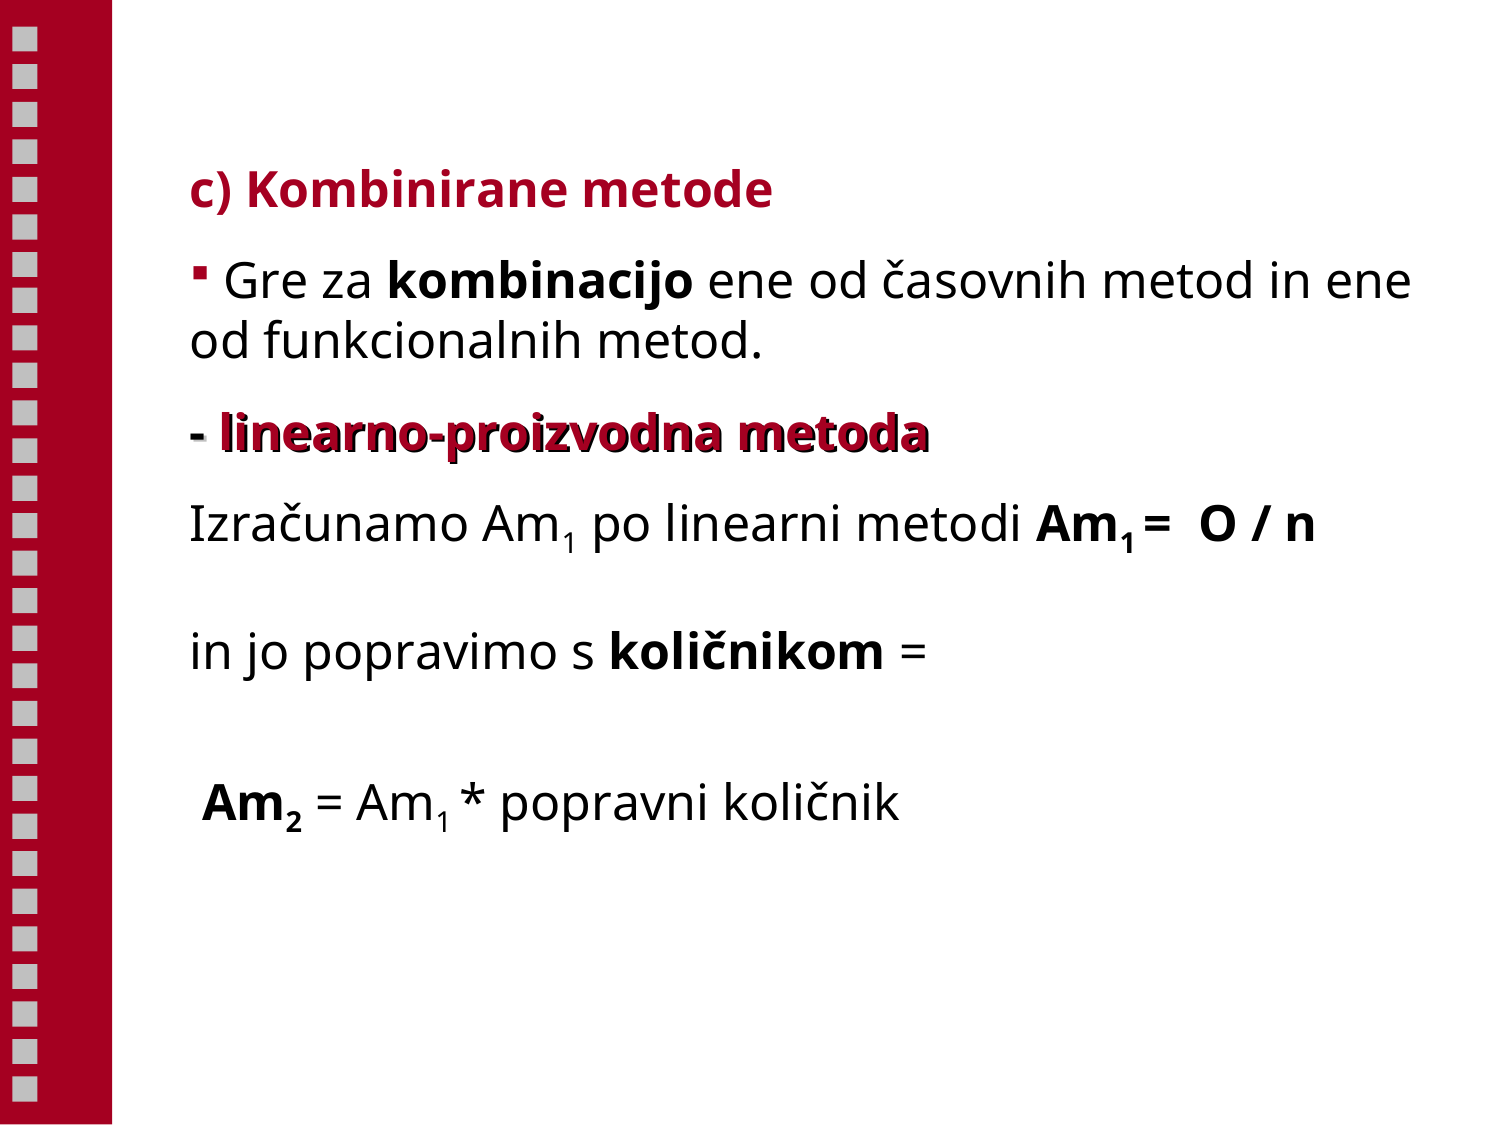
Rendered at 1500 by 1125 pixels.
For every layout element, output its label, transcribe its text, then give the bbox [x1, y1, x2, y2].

text_box Am2 = Am1 * popravni količnik [187, 762, 1201, 847]
text_box c) Kombinirane metode Gre za kombinacijo ene od časovnih metod in ene od funkcionalnih metod. - linearno-proizvodna metoda Izračunamo Am1 po linearni metodi Am1 = O / n in jo popravimo s količnikom = [174, 149, 1451, 688]
